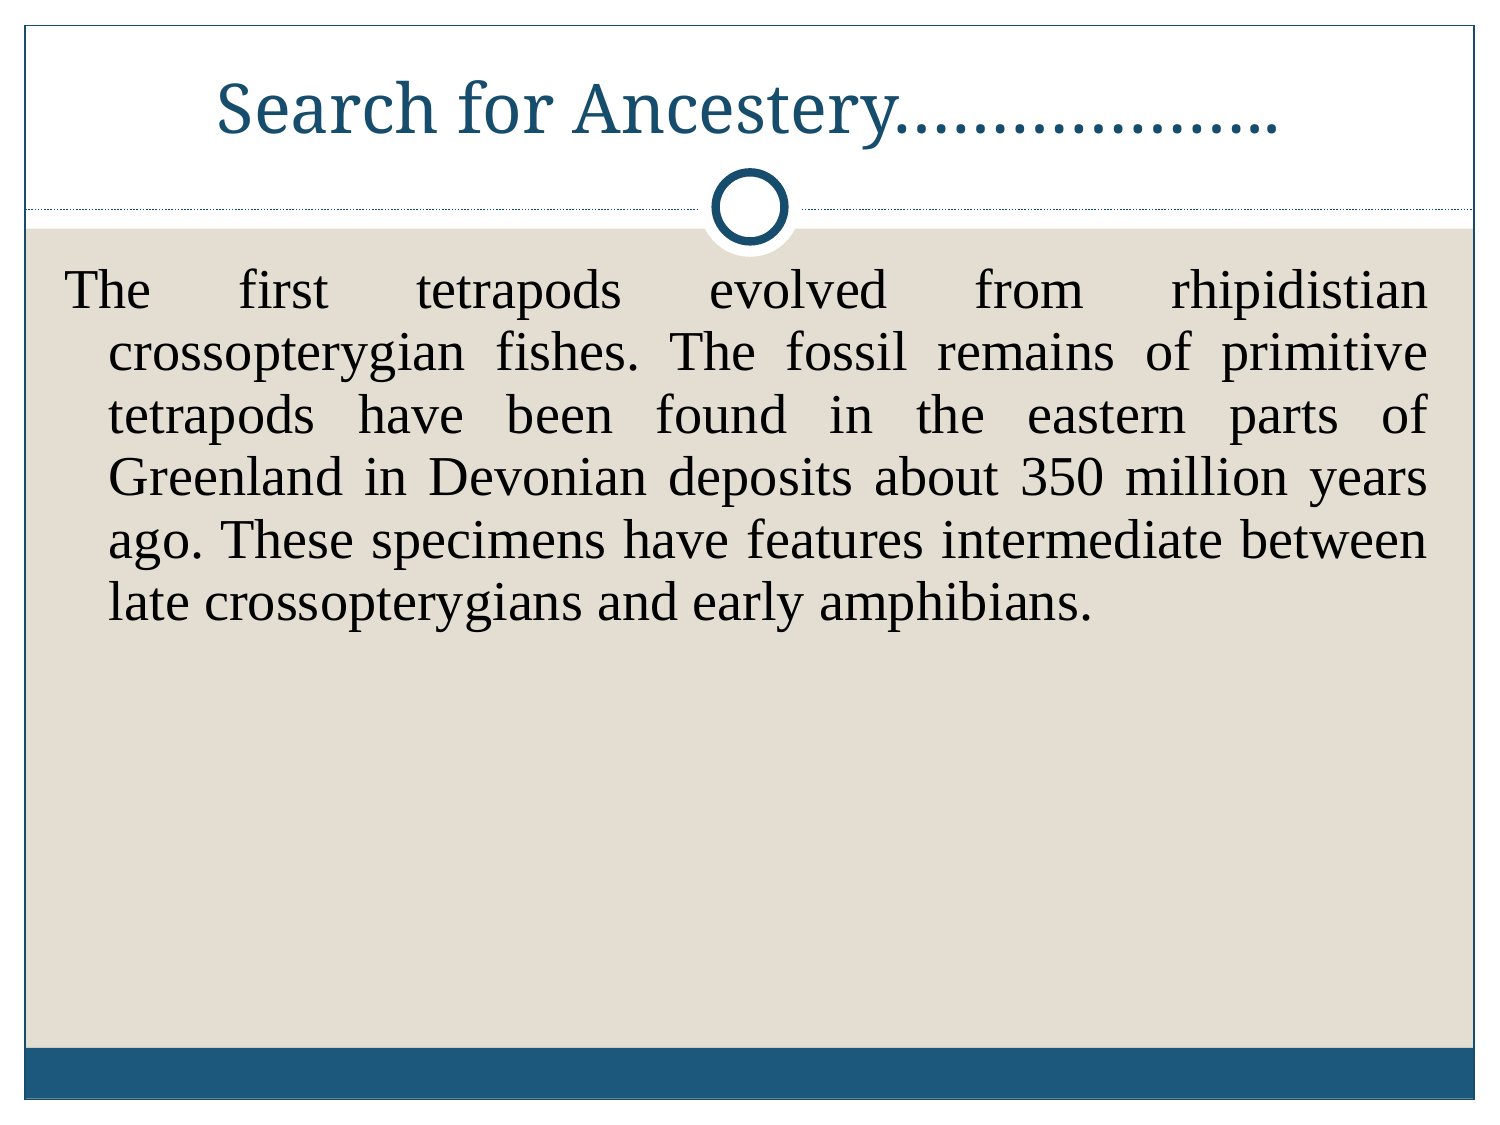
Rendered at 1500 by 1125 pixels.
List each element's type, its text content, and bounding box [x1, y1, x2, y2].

title Search for Ancestery……………….. [49, 37, 1450, 162]
list The first tetrapods evolved from rhipidistian crossopterygian fishes. The fossil remains of primitive tetrapods have been found in the eastern parts of Greenland in Devonian deposits about 350 million years ago. These specimens have features intermediate between late crossopterygians and early amphibians. [49, 250, 1445, 1001]
